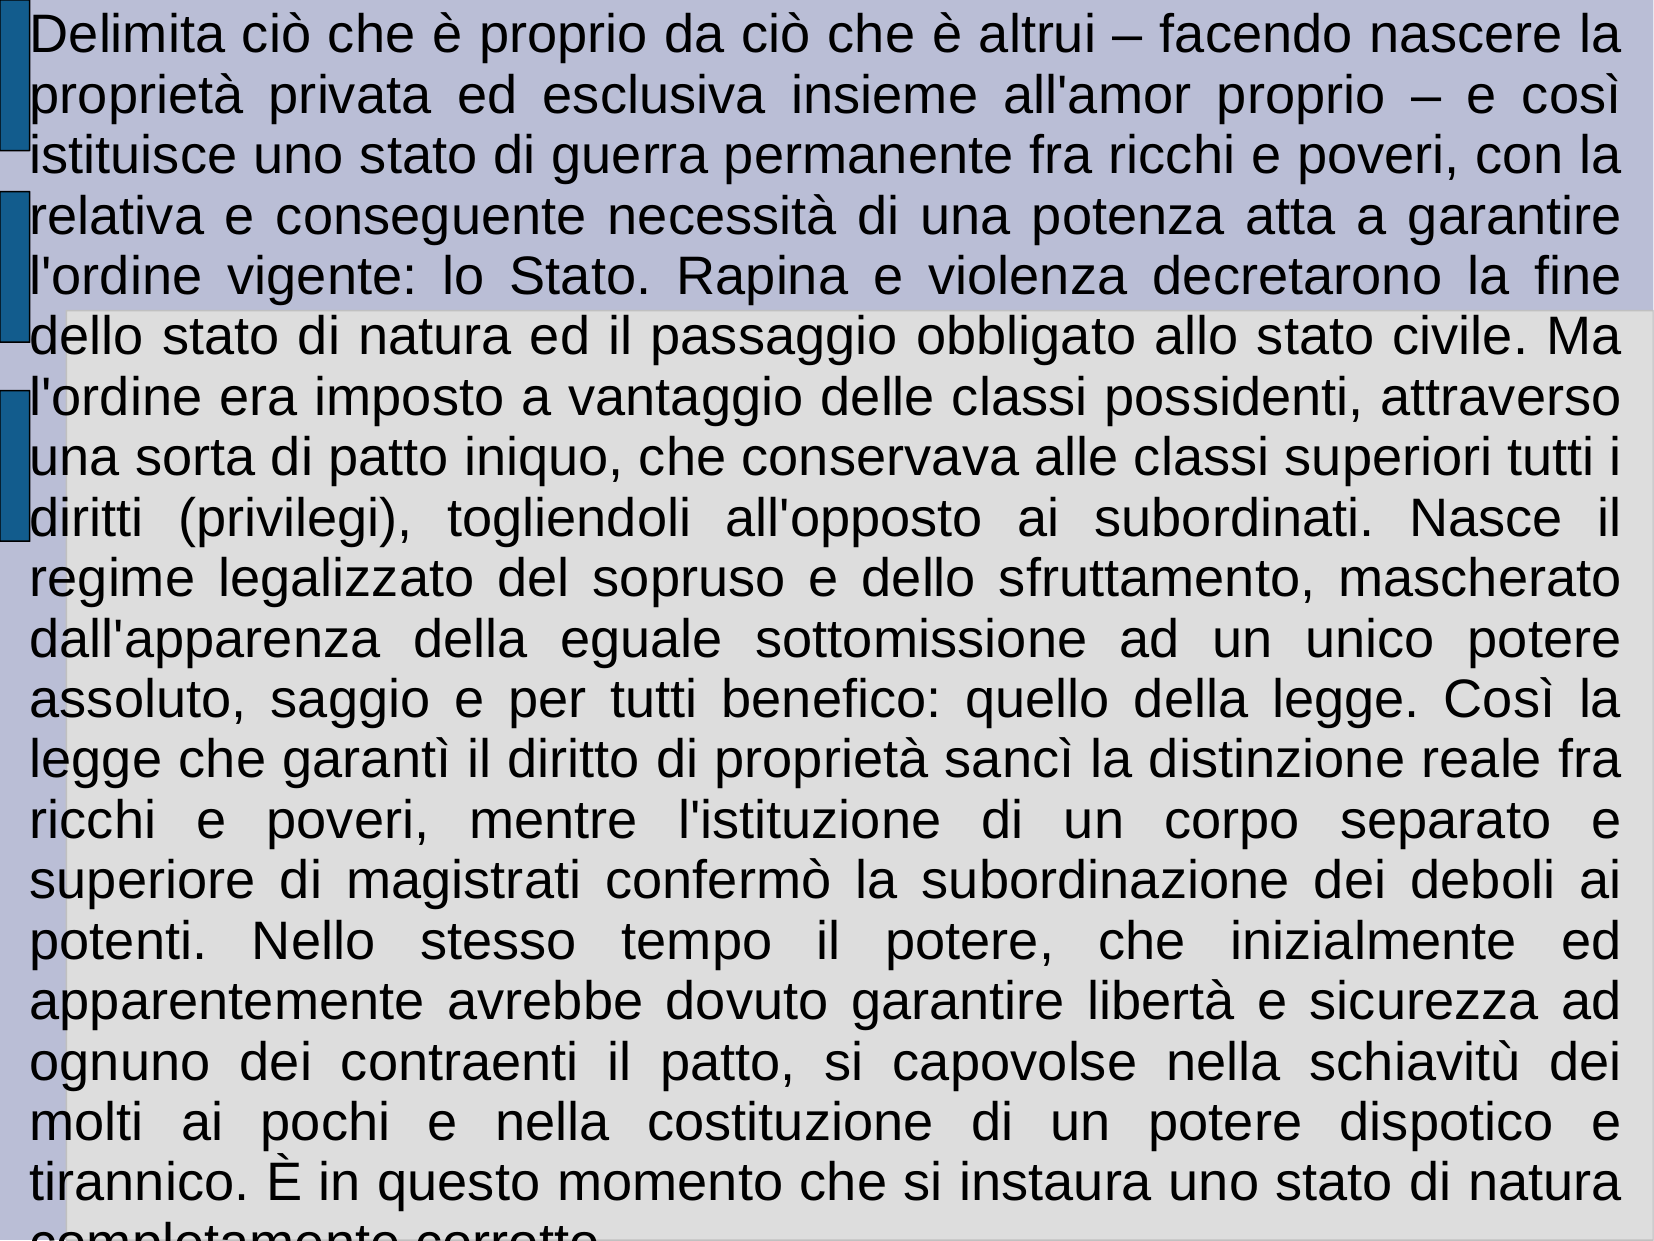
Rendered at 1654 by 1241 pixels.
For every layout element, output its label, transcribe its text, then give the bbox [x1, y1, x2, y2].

list Delimita ciò che è proprio da ciò che è altrui – facendo nascere la proprietà privata ed esclusiva insieme all'amor proprio – e così istituisce uno stato di guerra permanente fra ricchi e poveri, con la relativa e conseguente necessità di una potenza atta a garantire l'ordine vigente: lo Stato. Rapina e violenza decretarono la fine dello stato di natura ed il passaggio obbligato allo stato civile. Ma l'ordine era imposto a vantaggio delle classi possidenti, attraverso una sorta di patto iniquo, che conservava alle classi superiori tutti i diritti (privilegi), togliendoli all'opposto ai subordinati. Nasce il regime legalizzato del sopruso e dello sfruttamento, mascherato dall'apparenza della eguale sottomissione ad un unico potere assoluto, saggio e per tutti benefico: quello della legge. Così la legge che garantì il diritto di proprietà sancì la distinzione reale fra ricchi e poveri, mentre l'istituzione di un corpo separato e superiore di magistrati confermò la subordinazione dei deboli ai potenti. Nello stesso tempo il potere, che inizialmente ed apparentemente avrebbe dovuto garantire libertà e sicurezza ad ognuno dei contraenti il patto, si capovolse nella schiavitù dei molti ai pochi e nella costituzione di un potere dispotico e tirannico. È in questo momento che si instaura uno stato di natura completamente corrotto. [29, 0, 1625, 1213]
